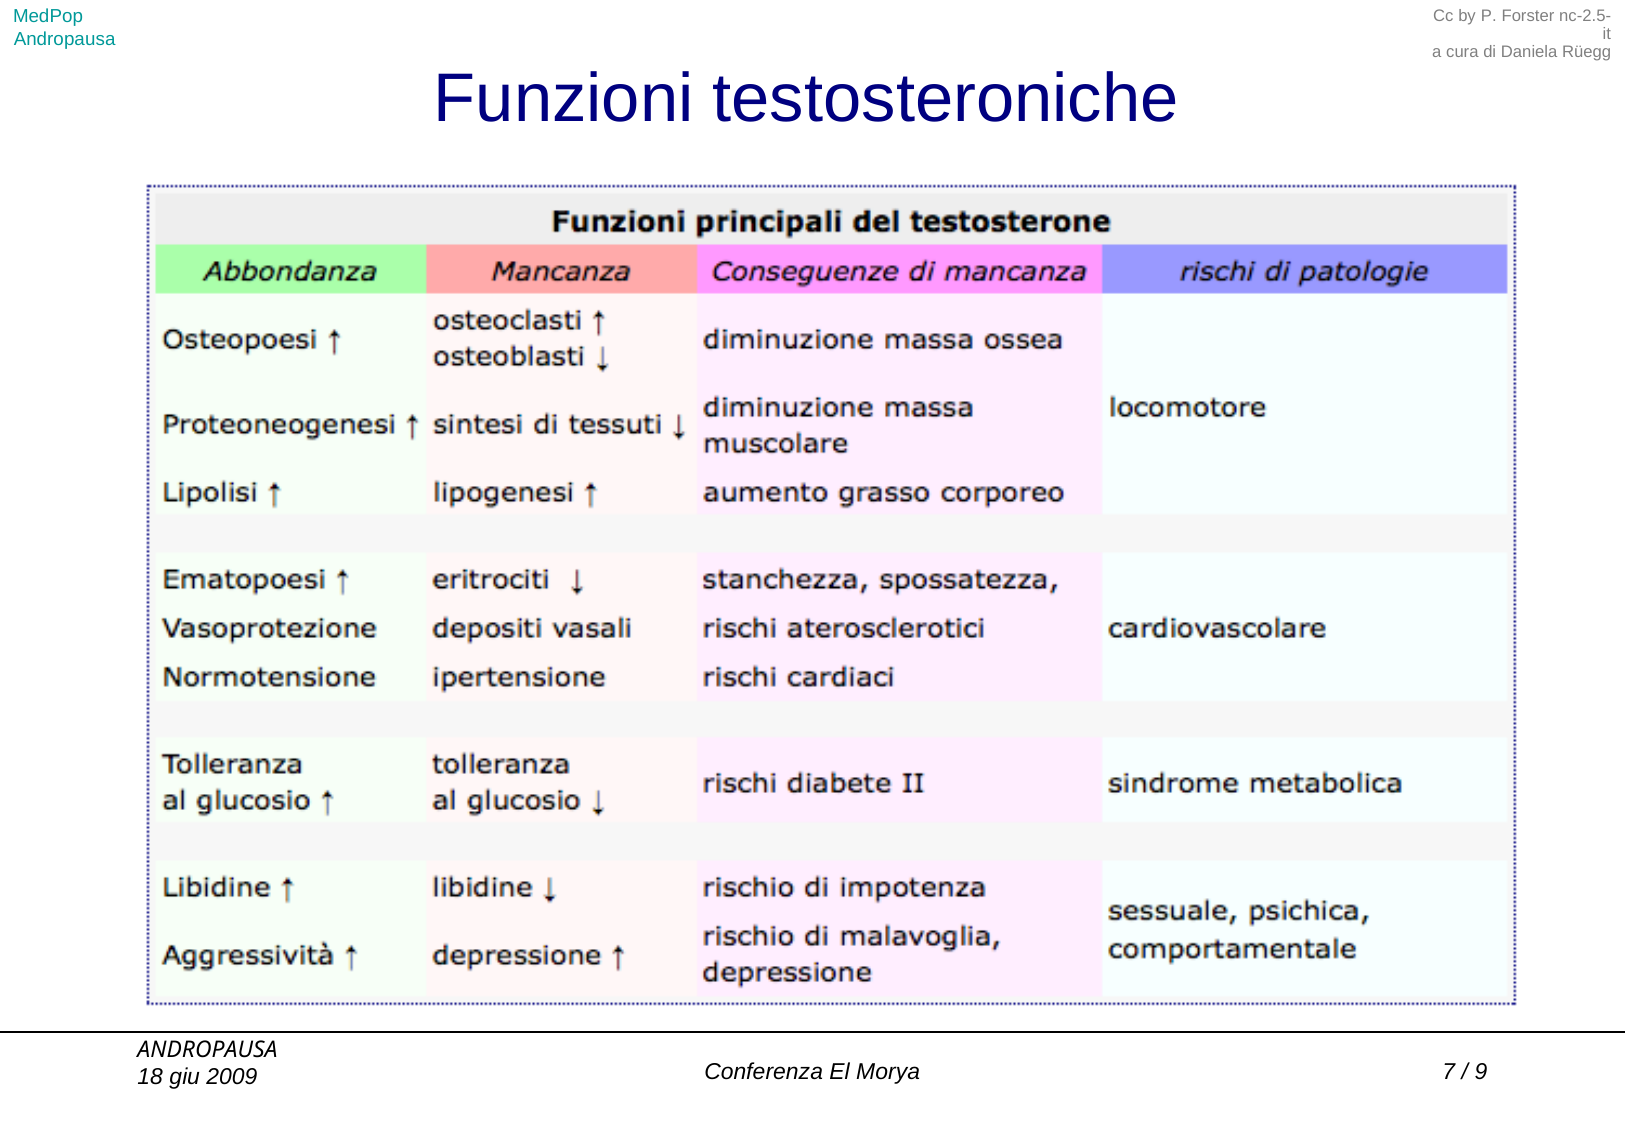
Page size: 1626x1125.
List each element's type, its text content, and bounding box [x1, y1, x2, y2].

picture [141, 175, 1523, 1016]
text_box Conferenza El Morya [555, 1025, 1070, 1101]
text_box ANDROPAUSA 18 giu 2009 [121, 1025, 461, 1101]
title Funzioni testosteroniche [115, 57, 1498, 138]
text_box 3 / 9 [1164, 1025, 1504, 1101]
text_box Andropausa [0, 22, 130, 57]
